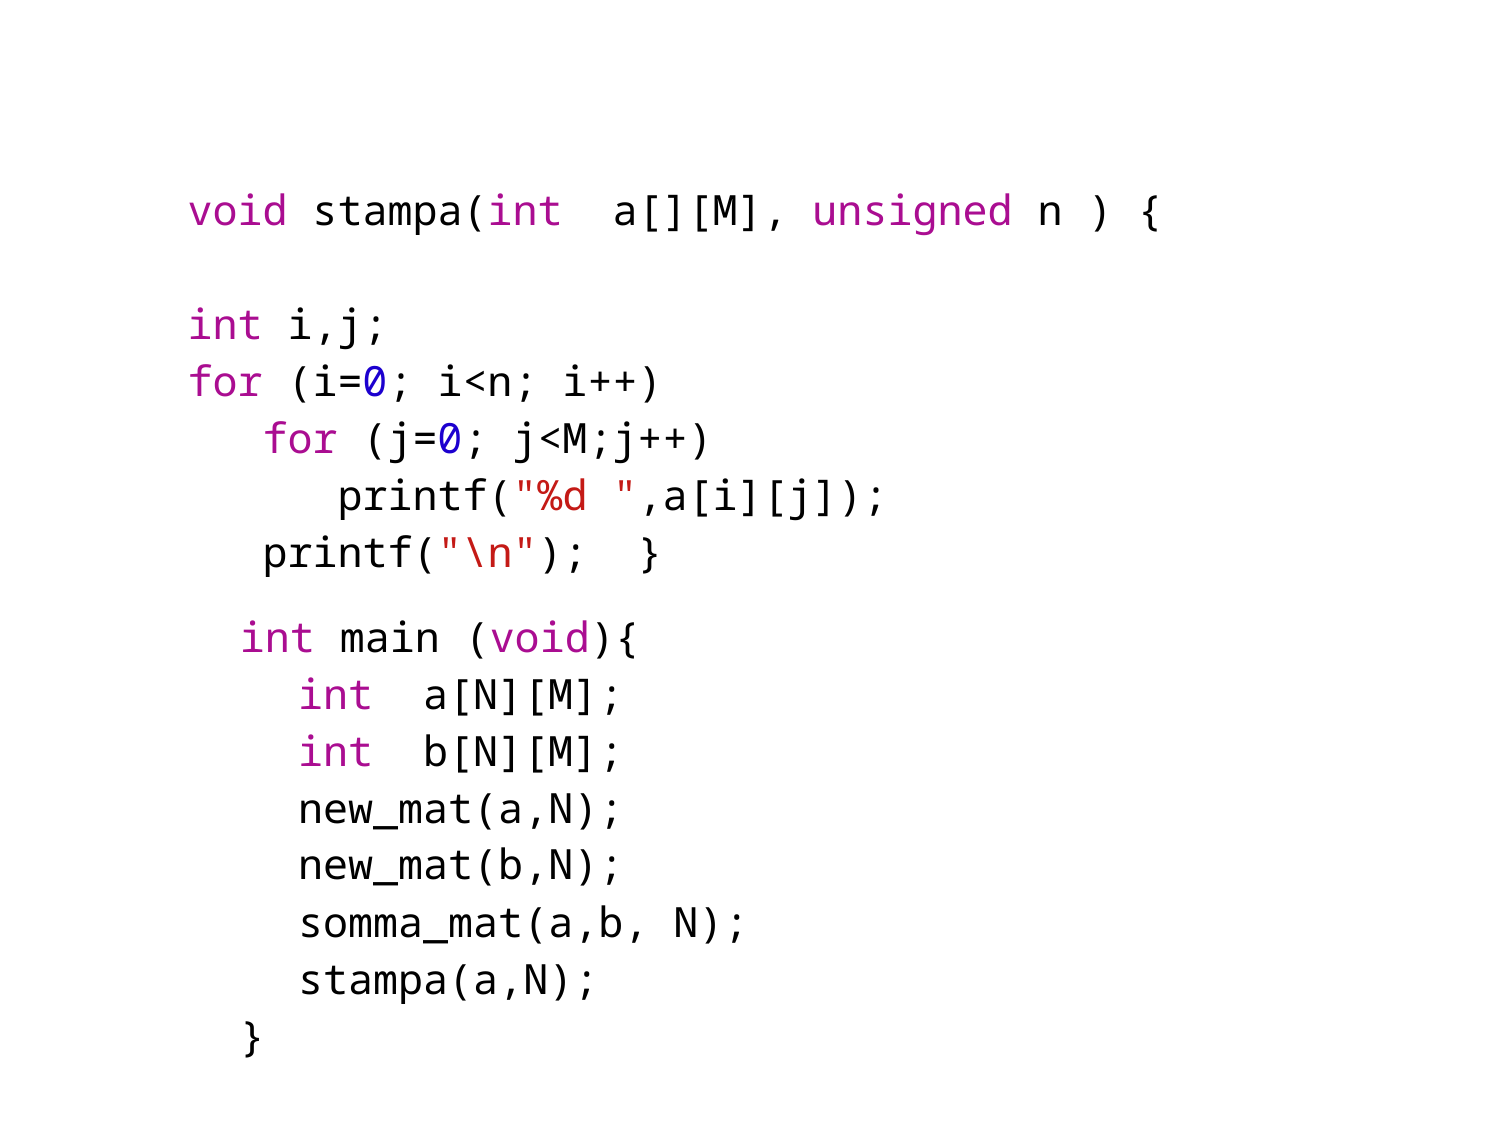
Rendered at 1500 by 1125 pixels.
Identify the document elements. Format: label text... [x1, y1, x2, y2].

title void stampa(int a[][M], unsigned n ) { int i,j; for (i=0; i<n; i++) for (j=0; j<M;j++) printf("%d ",a[i][j]); printf("\n"); } }} [187, 191, 1313, 569]
text_box int main (void){ int a[N][M]; int b[N][M]; new_mat(a,N); new_mat(b,N); somma_mat(a,b, N); stampa(a,N); } [225, 600, 764, 949]
